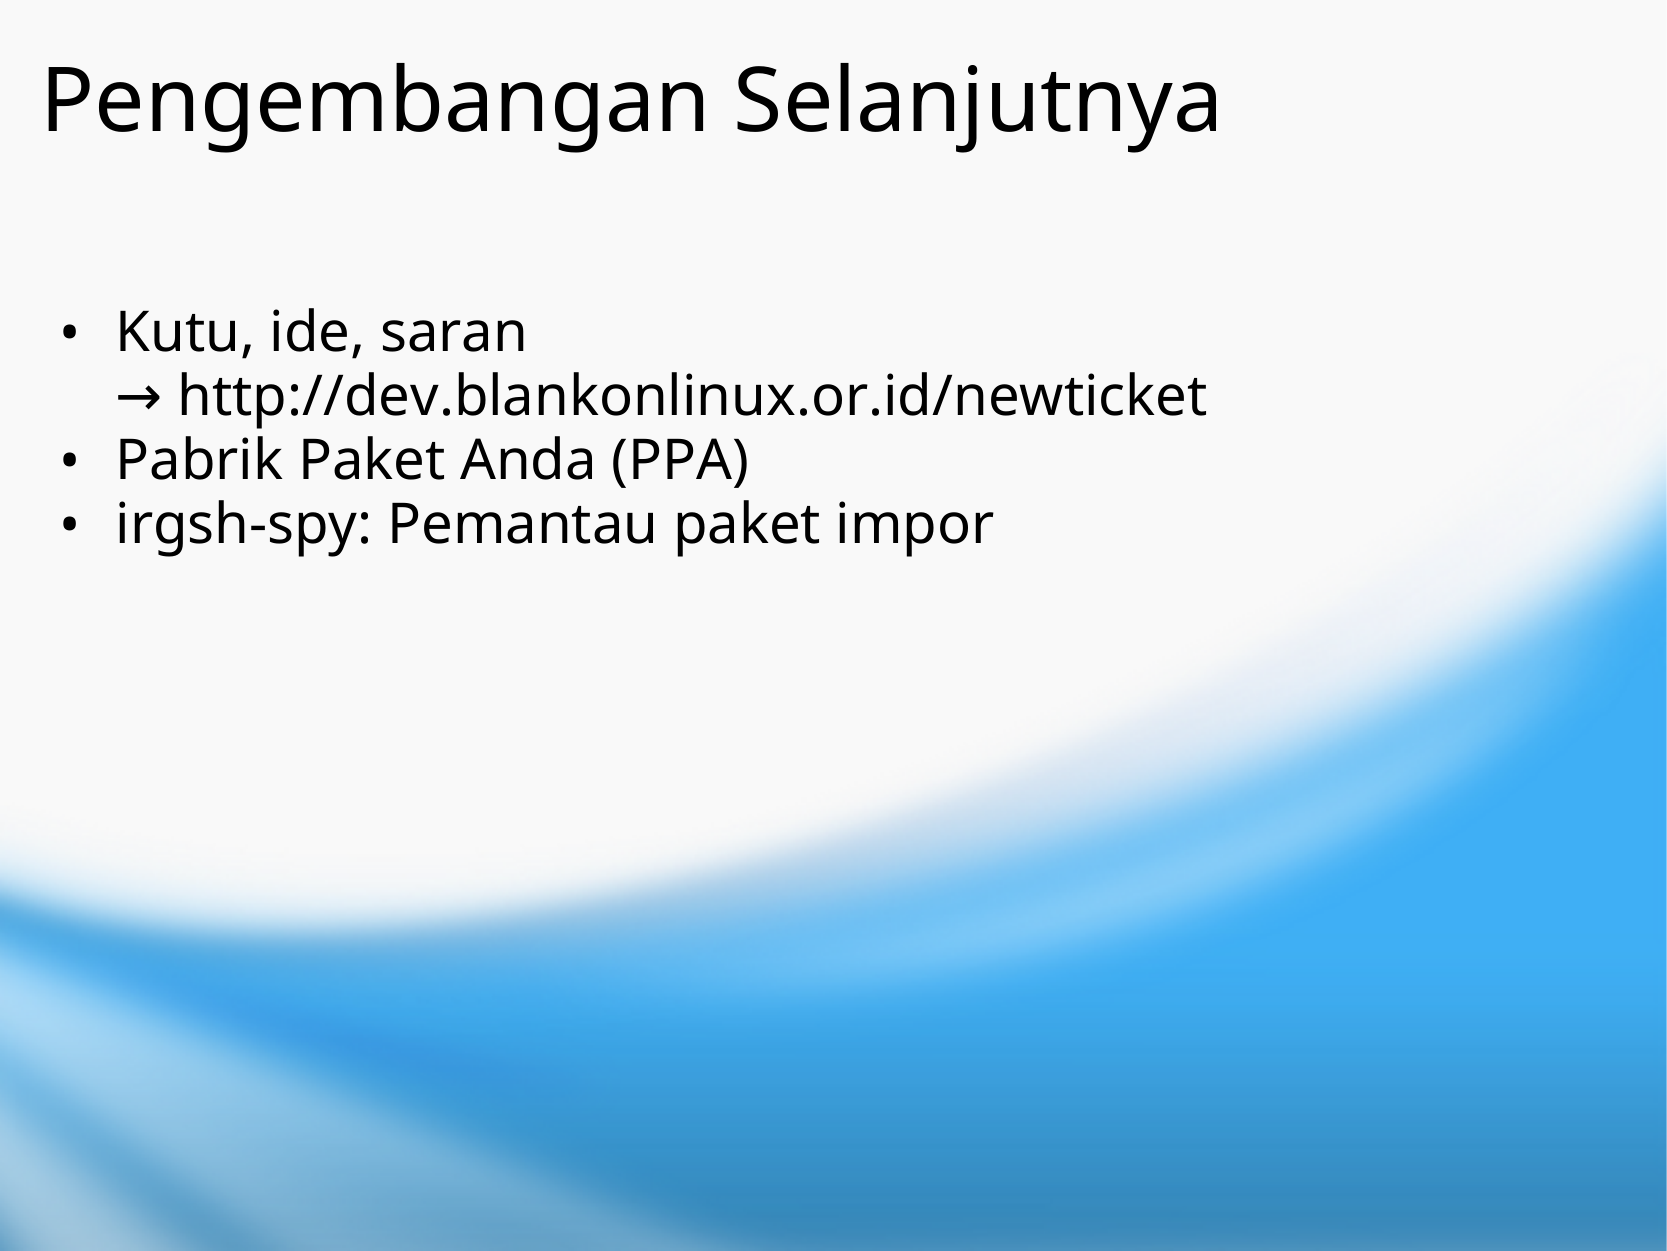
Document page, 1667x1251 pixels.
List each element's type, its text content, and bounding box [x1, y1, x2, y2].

picture [0, 0, 1667, 1251]
title Pengembangan Selanjutnya [40, 50, 1627, 201]
list Kutu, ide, saran → http://dev.blankonlinux.or.id/newticket Pabrik Paket Anda (PPA) irgsh-spy: Pemantau paket impor [40, 300, 1627, 1201]
